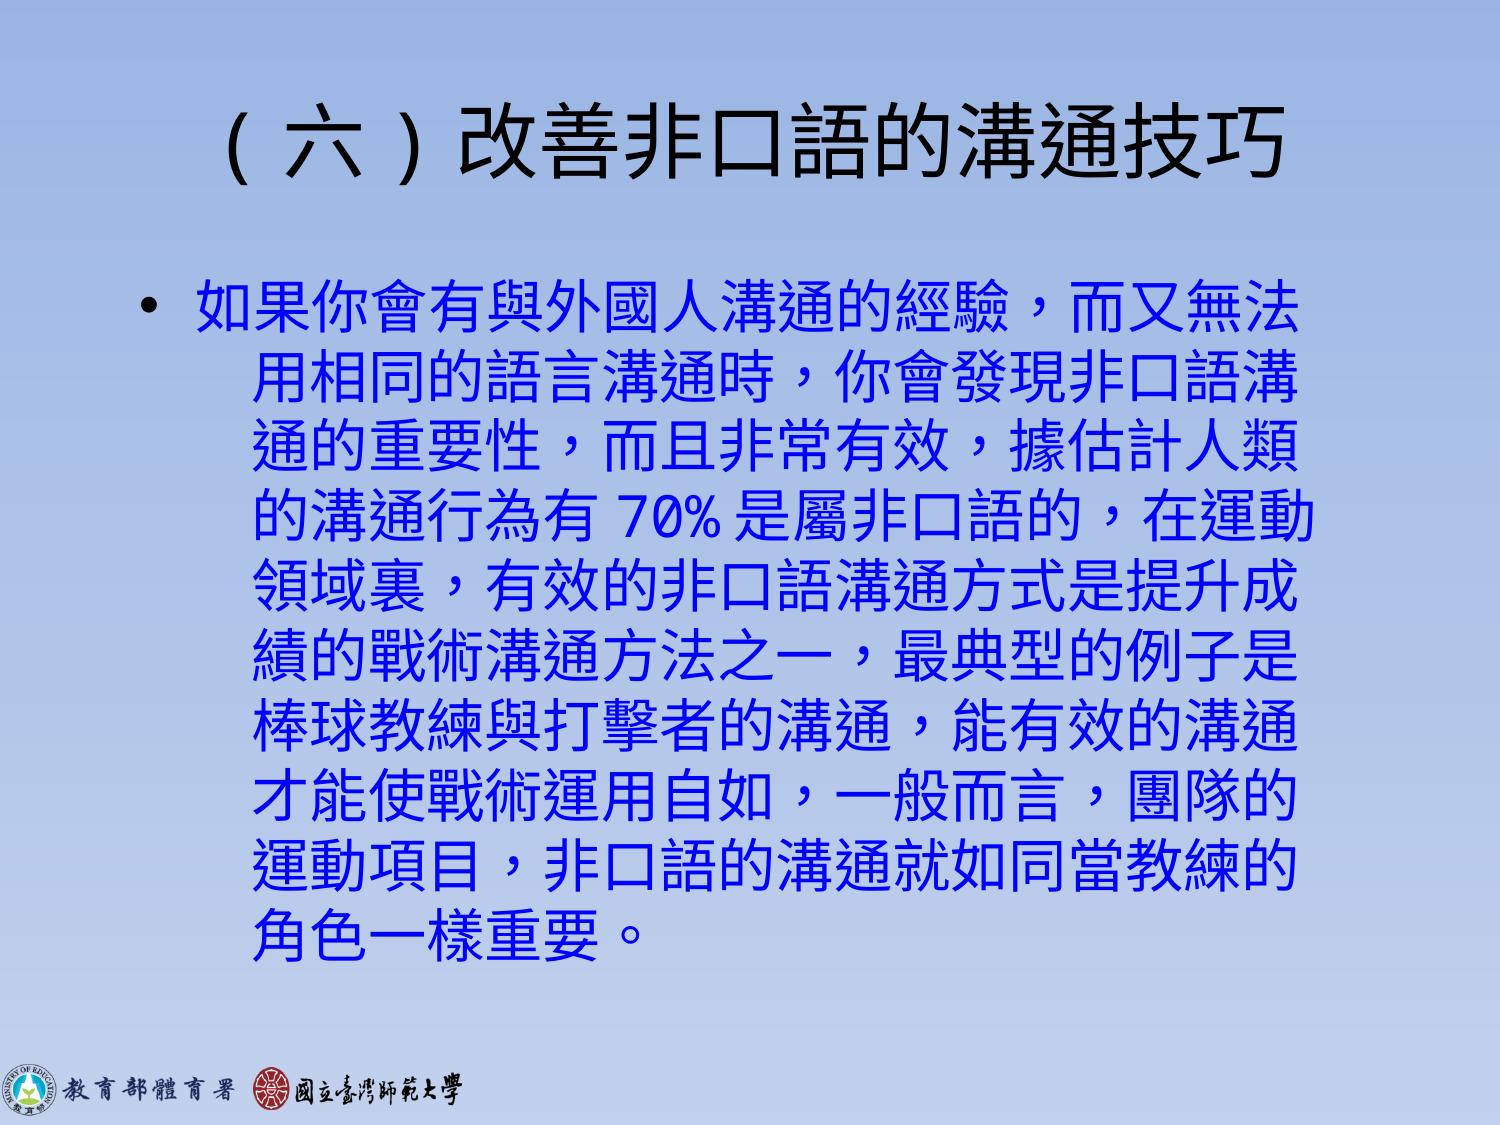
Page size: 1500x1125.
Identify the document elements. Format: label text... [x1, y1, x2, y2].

title (六)改善非口語的溝通技巧 [75, 45, 1426, 233]
list 如果你會有與外國人溝通的經驗，而又無法用相同的語言溝通時，你會發現非口語溝通的重要性，而且非常有效，據估計人類的溝通行為有70%是屬非口語的，在運動領域裏，有效的非口語溝通方式是提升成績的戰術溝通方法之一，最典型的例子是棒球教練與打擊者的溝通，能有效的溝通才能使戰術運用自如，一般而言，團隊的運動項目，非口語的溝通就如同當教練的角色一樣重要。 [124, 262, 1345, 1005]
